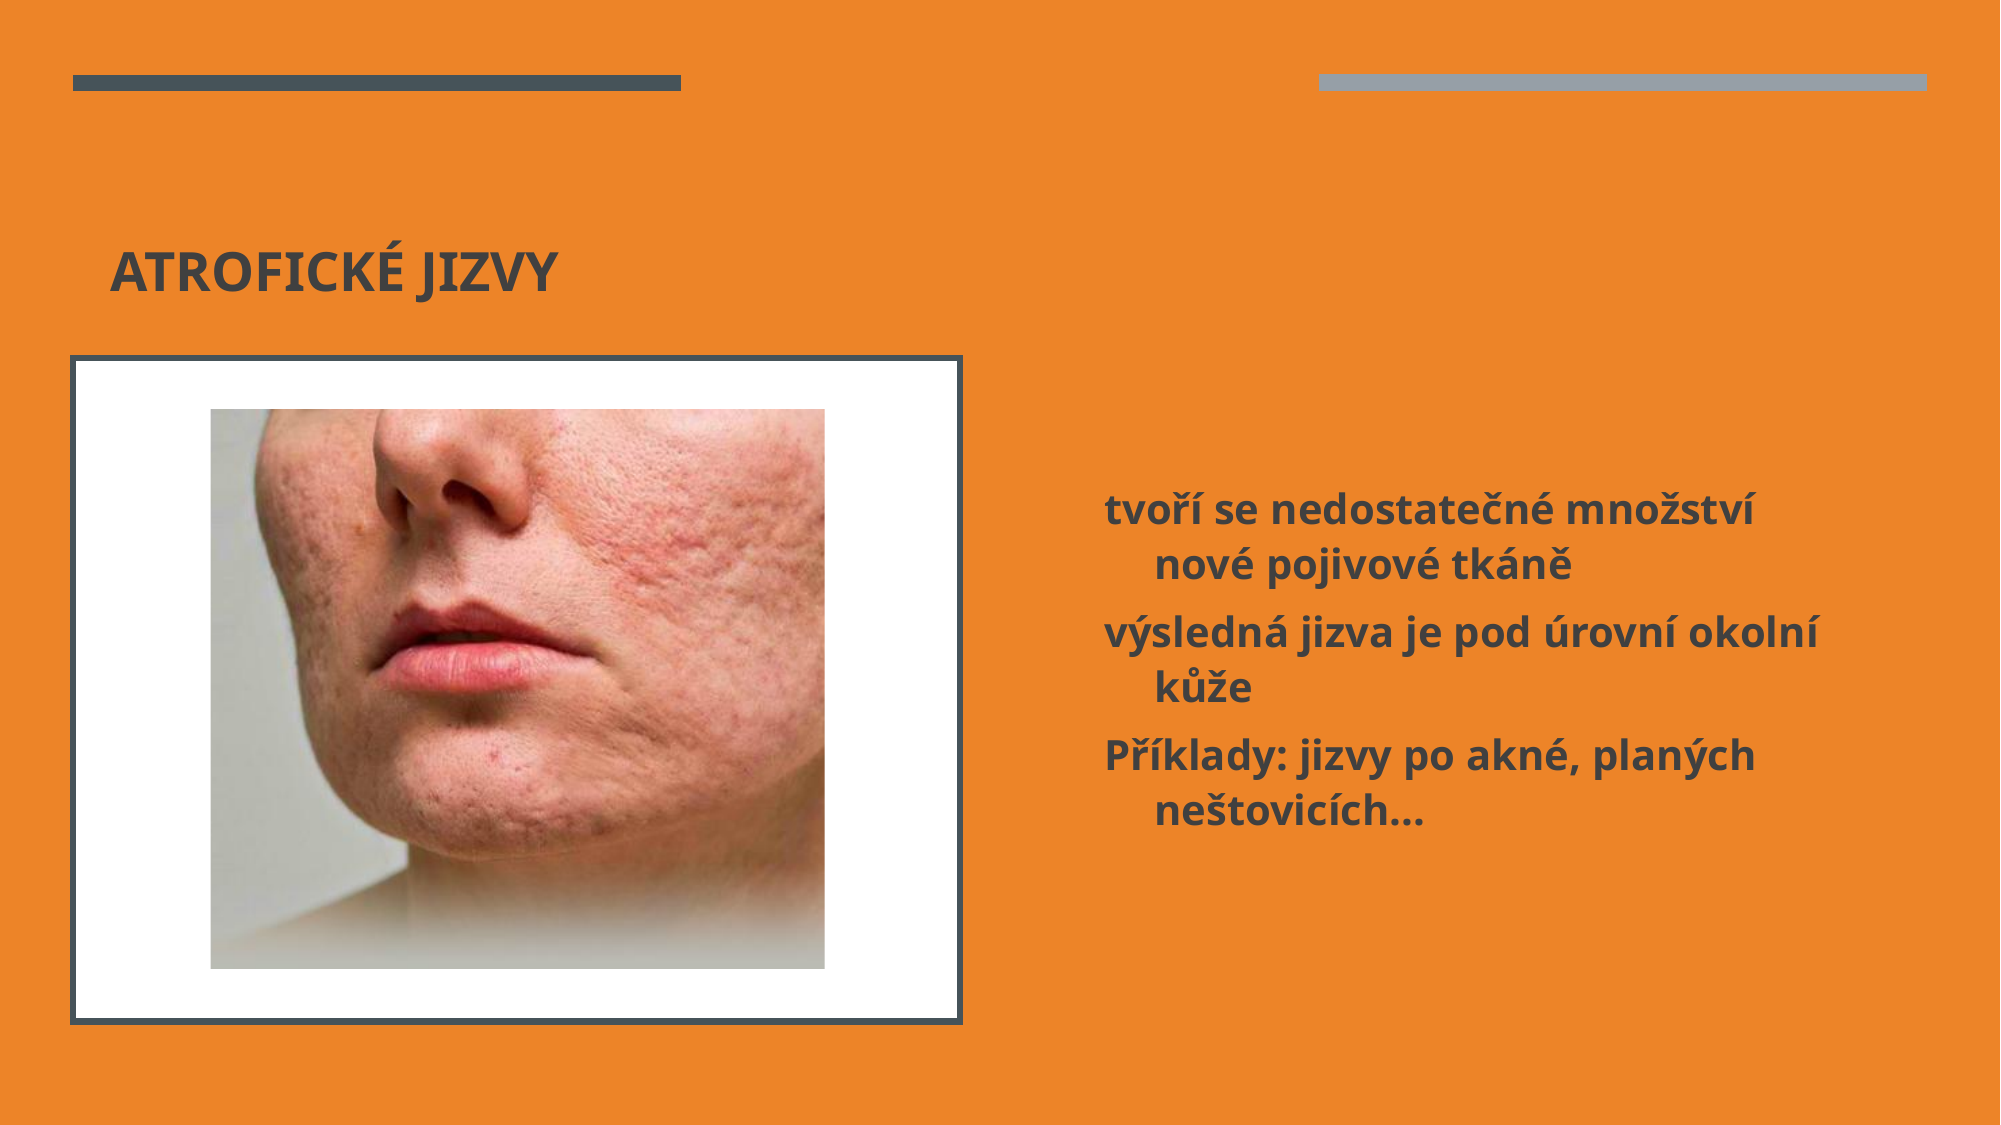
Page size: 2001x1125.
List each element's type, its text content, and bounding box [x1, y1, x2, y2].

title ATROFICKÉ JIZVY [95, 115, 1905, 311]
list tvoří se nedostatečné množství nové pojivové tkáně výsledná jizva je pod úrovní okolní kůže Příklady: jizvy po akné, planých neštovicích... [1039, 357, 1944, 1022]
text_box [0, 0, 2000, 1125]
picture [210, 409, 825, 969]
